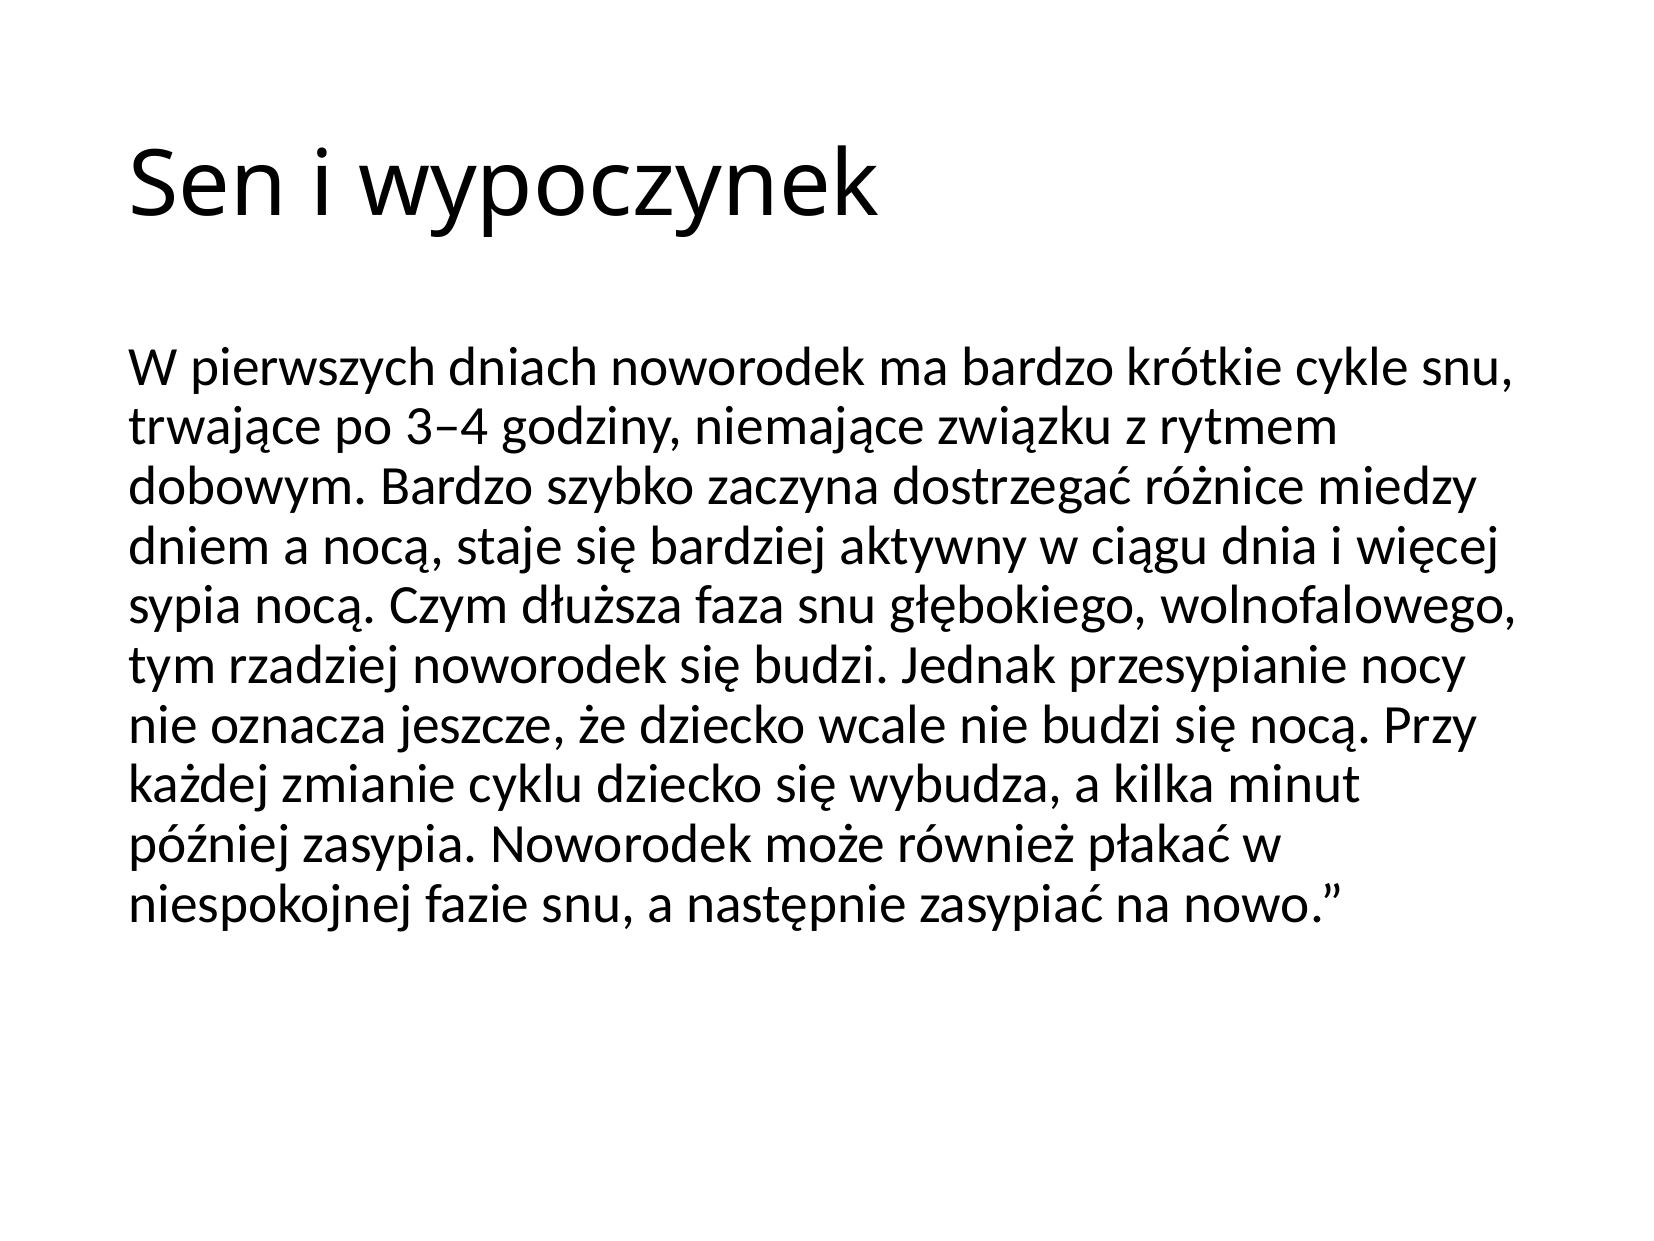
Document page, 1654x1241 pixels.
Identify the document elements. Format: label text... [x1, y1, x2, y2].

title Sen i wypoczynek [113, 65, 1540, 306]
list W pierwszych dniach noworodek ma bardzo krótkie cykle snu, trwające po 3–4 godziny, niemające związku z rytmem dobowym. Bardzo szybko zaczyna dostrzegać różnice miedzy dniem a nocą, staje się bardziej aktywny w ciągu dnia i więcej sypia nocą. Czym dłuższa faza snu głębokiego, wolnofalowego, tym rzadziej noworodek się budzi. Jednak przesypianie nocy nie oznacza jeszcze, że dziecko wcale nie budzi się nocą. Przy każdej zmianie cyklu dziecko się wybudza, a kilka minut później zasypia. Noworodek może również płakać w niespokojnej fazie snu, a następnie zasypiać na nowo.” [113, 330, 1540, 1117]
